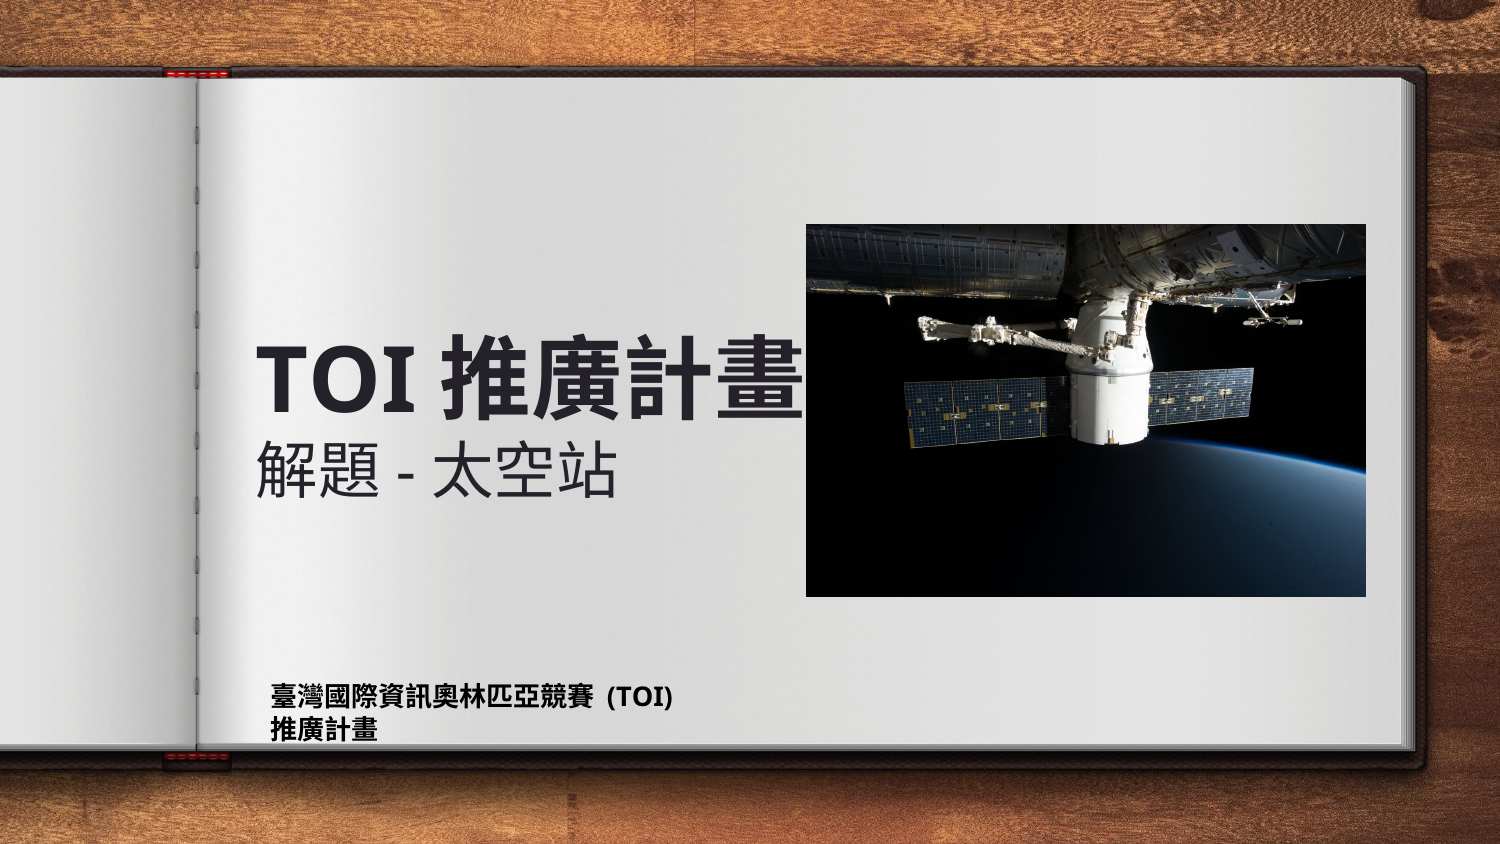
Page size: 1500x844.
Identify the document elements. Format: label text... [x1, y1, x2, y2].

text_box TOI推廣計畫 解題-太空站 [240, 262, 806, 565]
picture [806, 225, 1366, 597]
